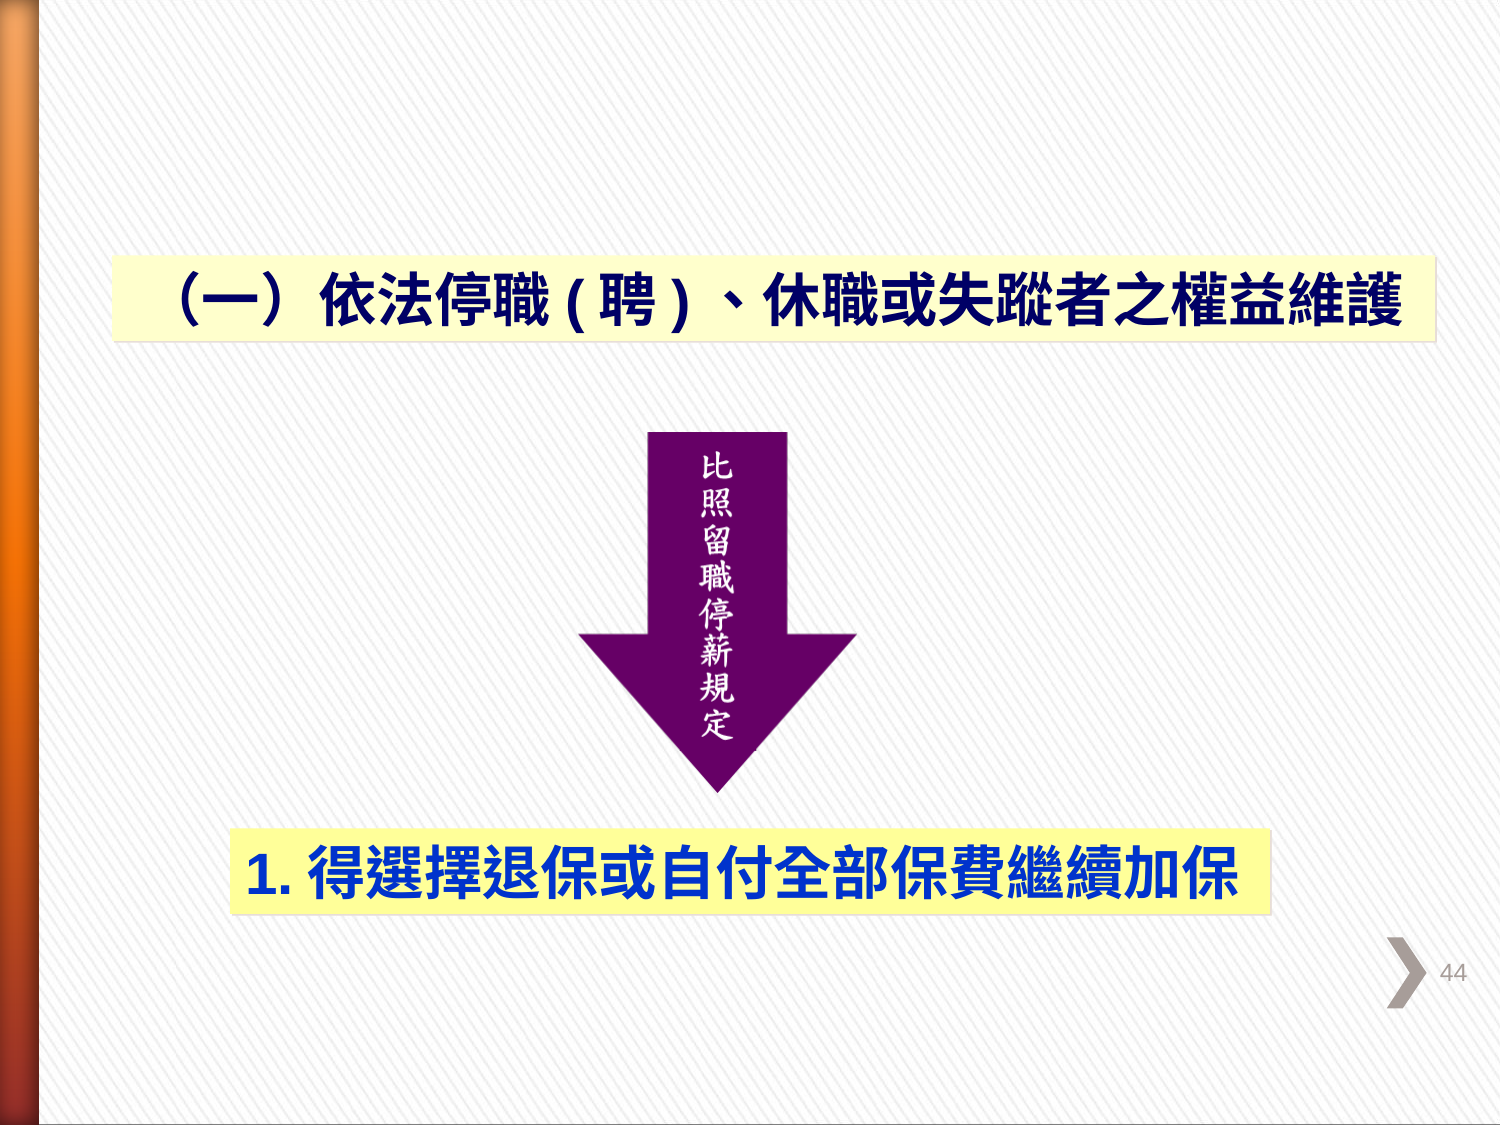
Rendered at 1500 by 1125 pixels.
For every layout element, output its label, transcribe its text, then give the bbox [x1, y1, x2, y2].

text_box （一）依法停職(聘)、休職或失蹤者之權益維護 [112, 255, 1435, 341]
picture [0, 0, 1500, 1125]
text_box <編號> [1425, 941, 1488, 1002]
text_box 1.得選擇退保或自付全部保費繼續加保 [230, 828, 1270, 914]
